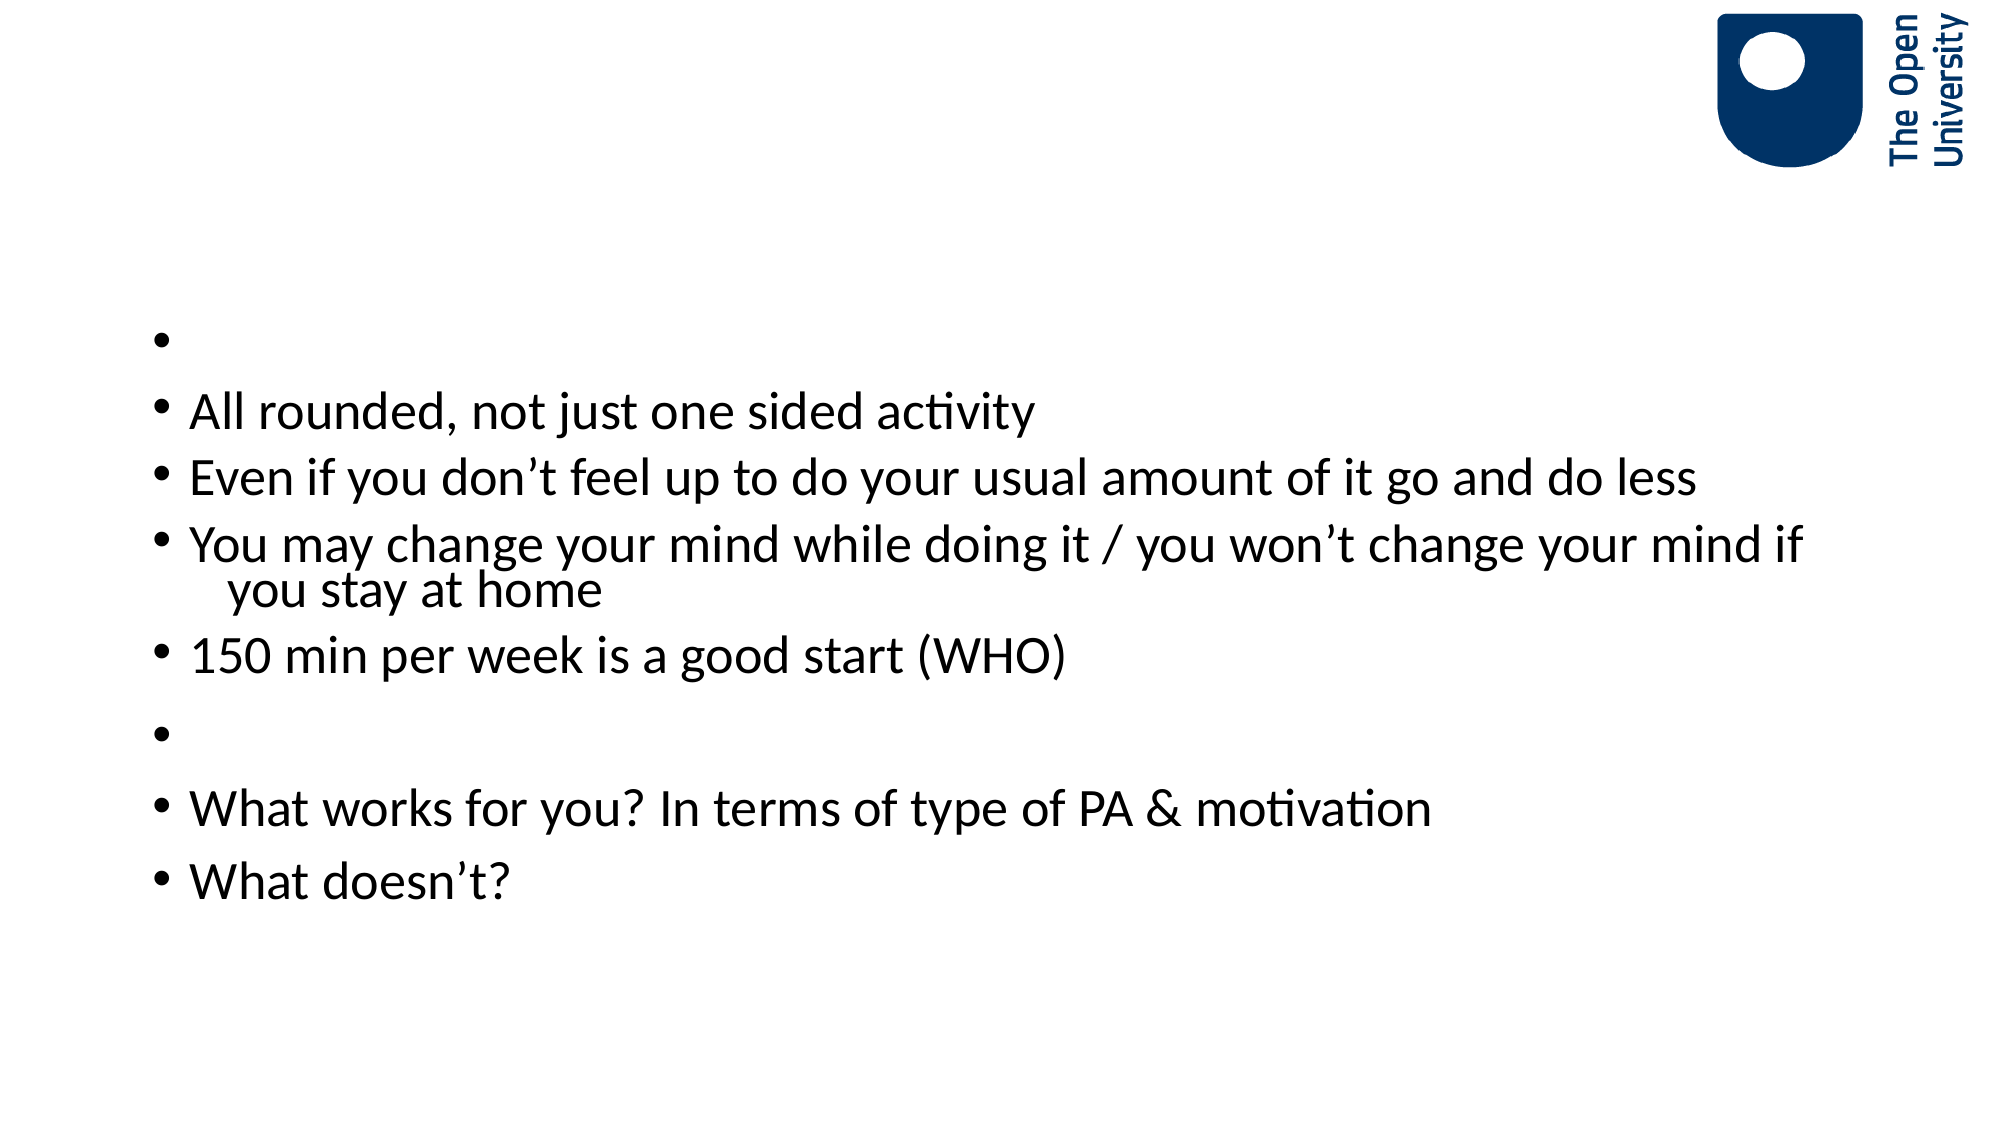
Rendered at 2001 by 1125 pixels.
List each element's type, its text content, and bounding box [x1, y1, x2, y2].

picture [1716, 10, 1971, 170]
list All rounded, not just one sided activity Even if you don’t feel up to do your usual amount of it go and do less You may change your mind while doing it / you won’t change your mind if you stay at home 150 min per week is a good start (WHO) What works for you? In terms of type of PA & motivation What doesn’t? [137, 299, 1863, 1014]
